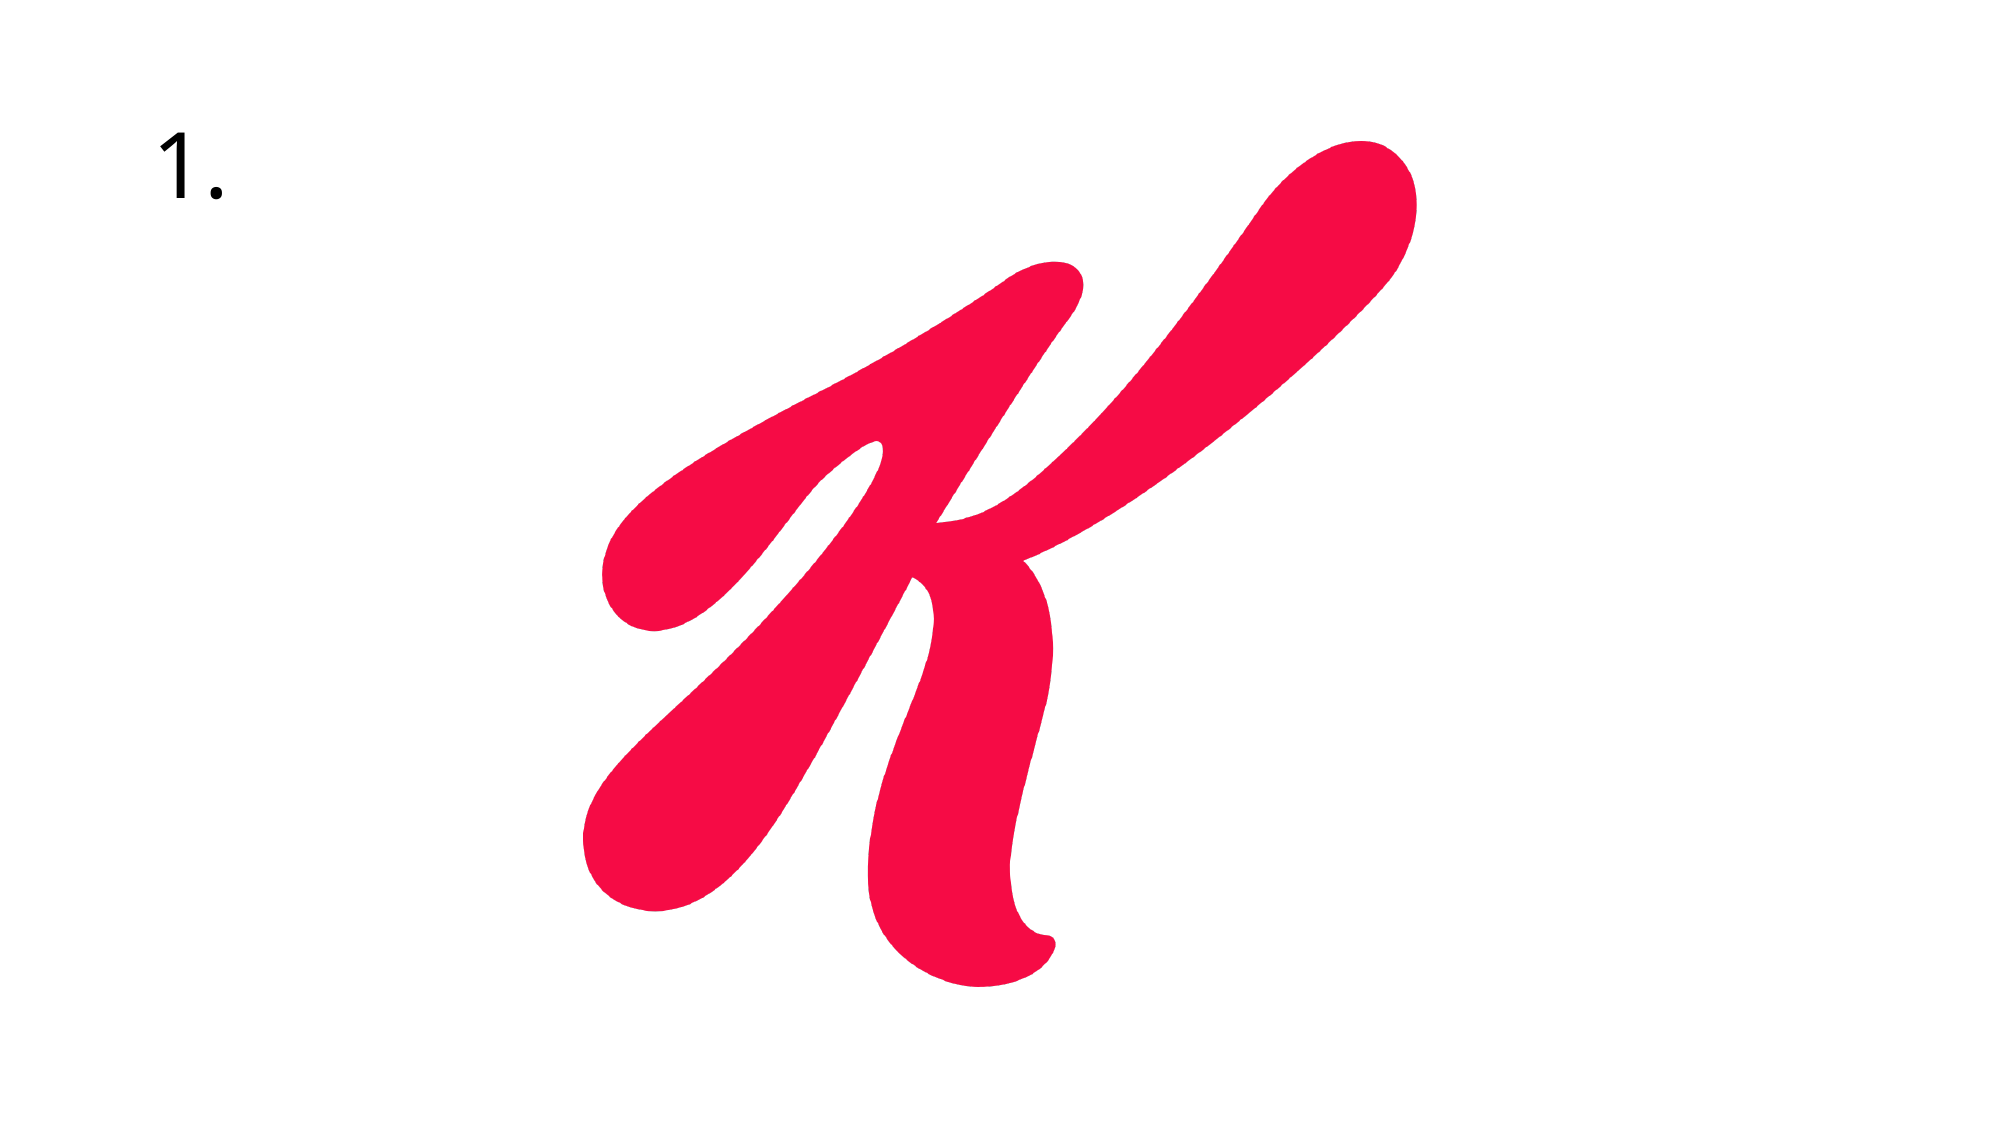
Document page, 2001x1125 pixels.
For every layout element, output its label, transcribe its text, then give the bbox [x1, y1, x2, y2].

title 1. [137, 59, 1863, 278]
picture [583, 140, 1417, 987]
